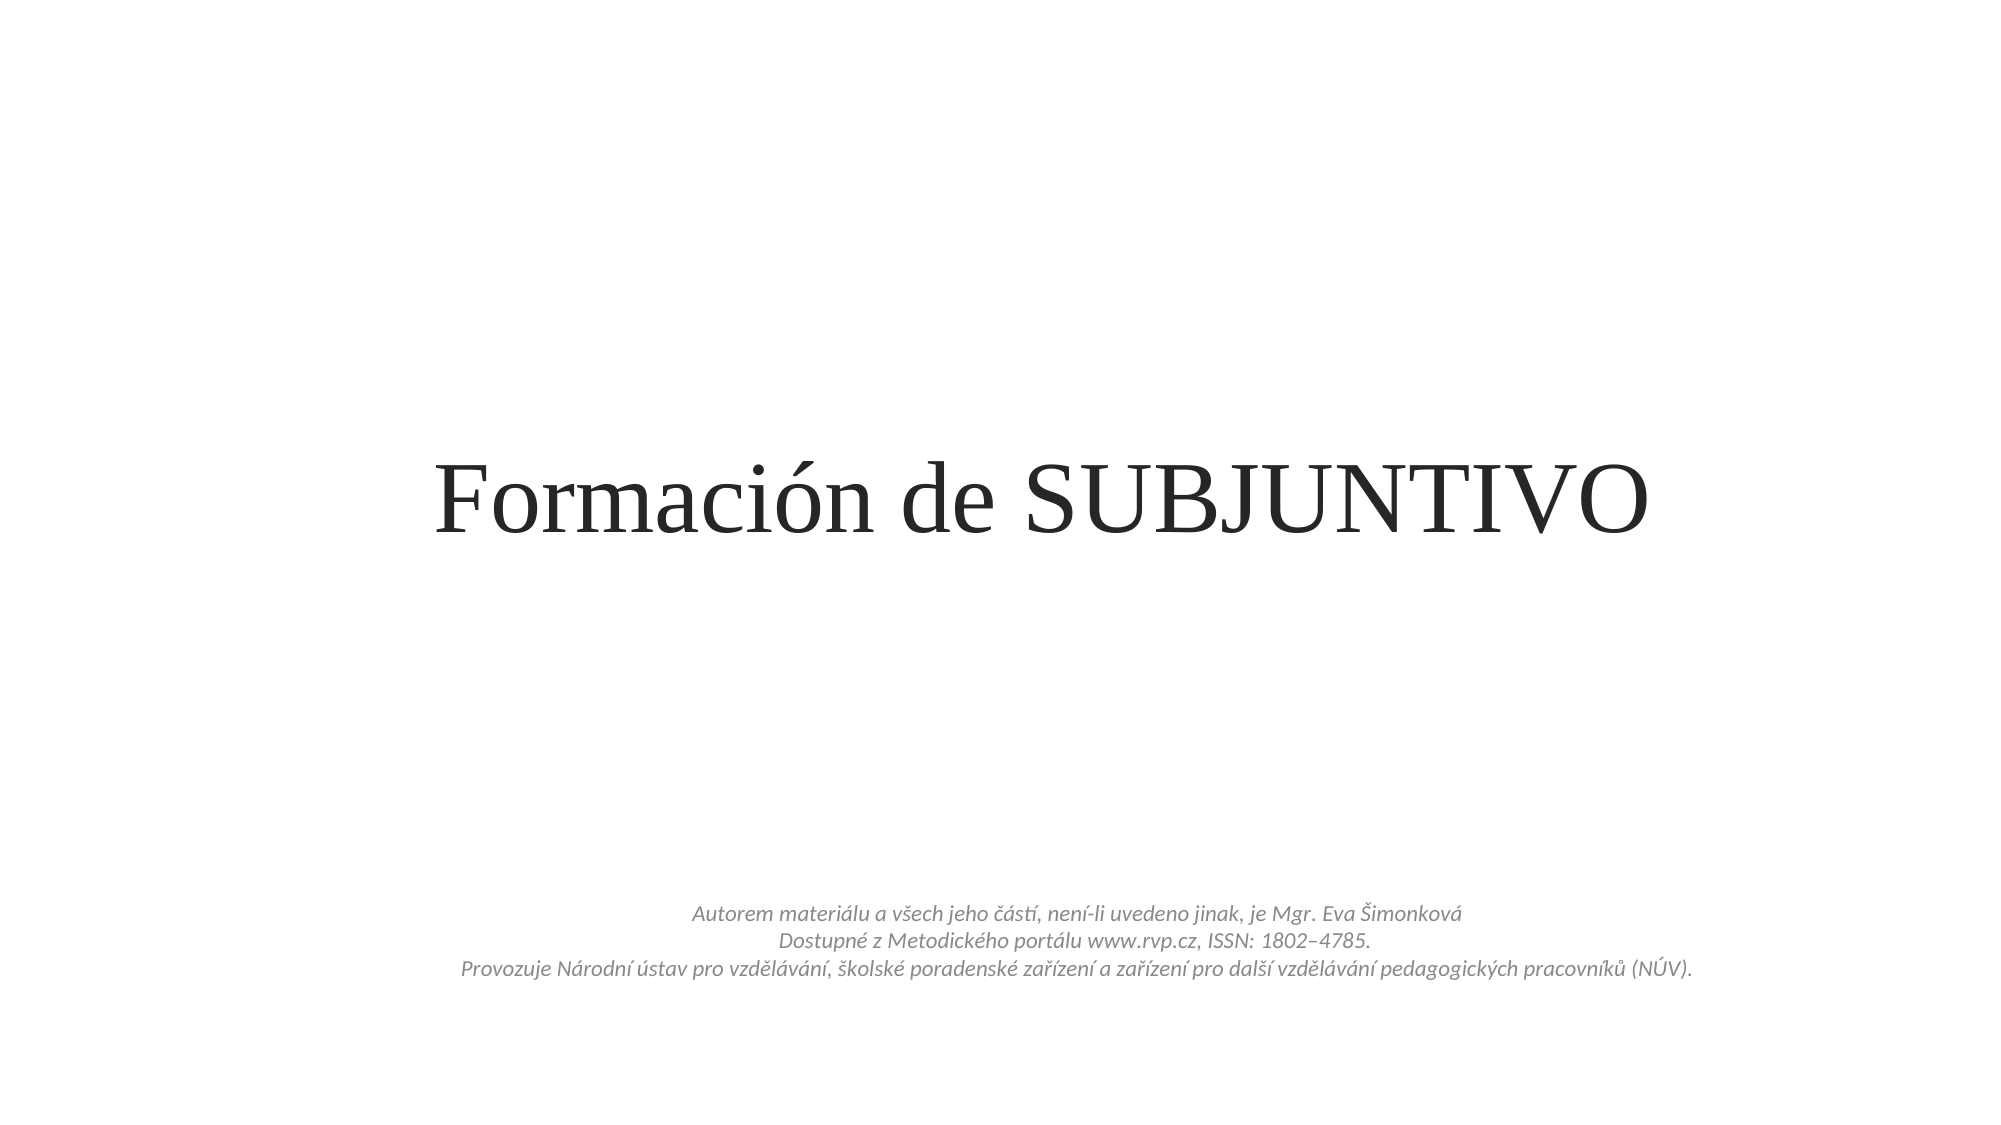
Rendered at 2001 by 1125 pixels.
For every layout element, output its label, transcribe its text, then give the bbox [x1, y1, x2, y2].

title Formación de SUBJUNTIVO [367, 412, 1888, 561]
text_box Autorem materiálu a všech jeho částí, není-li uvedeno jinak, je Mgr. Eva Šimonková Dostupné z Metodického portálu www.rvp.cz, ISSN: 1802–4785. Provozuje Národní ústav pro vzdělávání, školské poradenské zařízení a zařízení pro další vzdělávání pedagogických pracovníků (NÚV). [382, 890, 1775, 1017]
